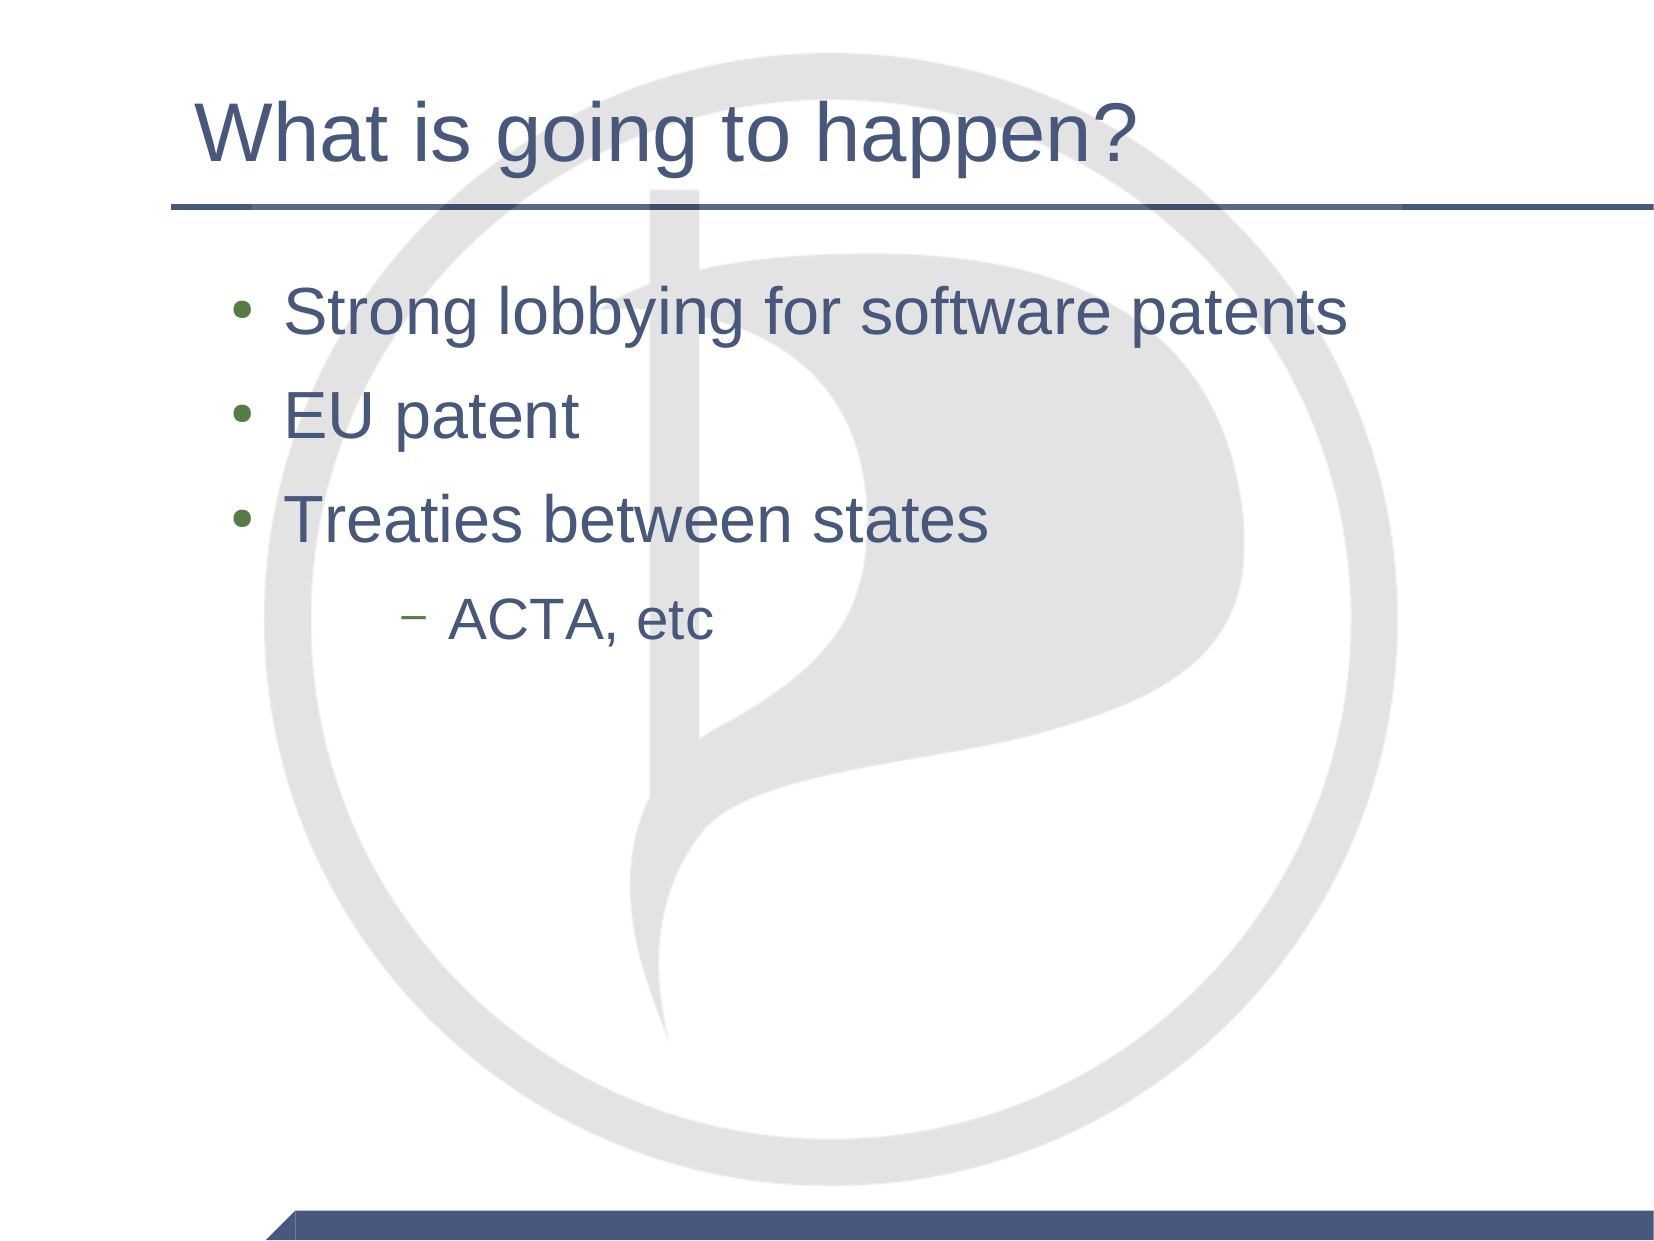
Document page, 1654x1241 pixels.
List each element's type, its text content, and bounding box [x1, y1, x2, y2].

list Strong lobbying for software patents EU patent Treaties between states ACTA, etc [212, 274, 1530, 1093]
title What is going to happen? [194, 29, 1530, 237]
